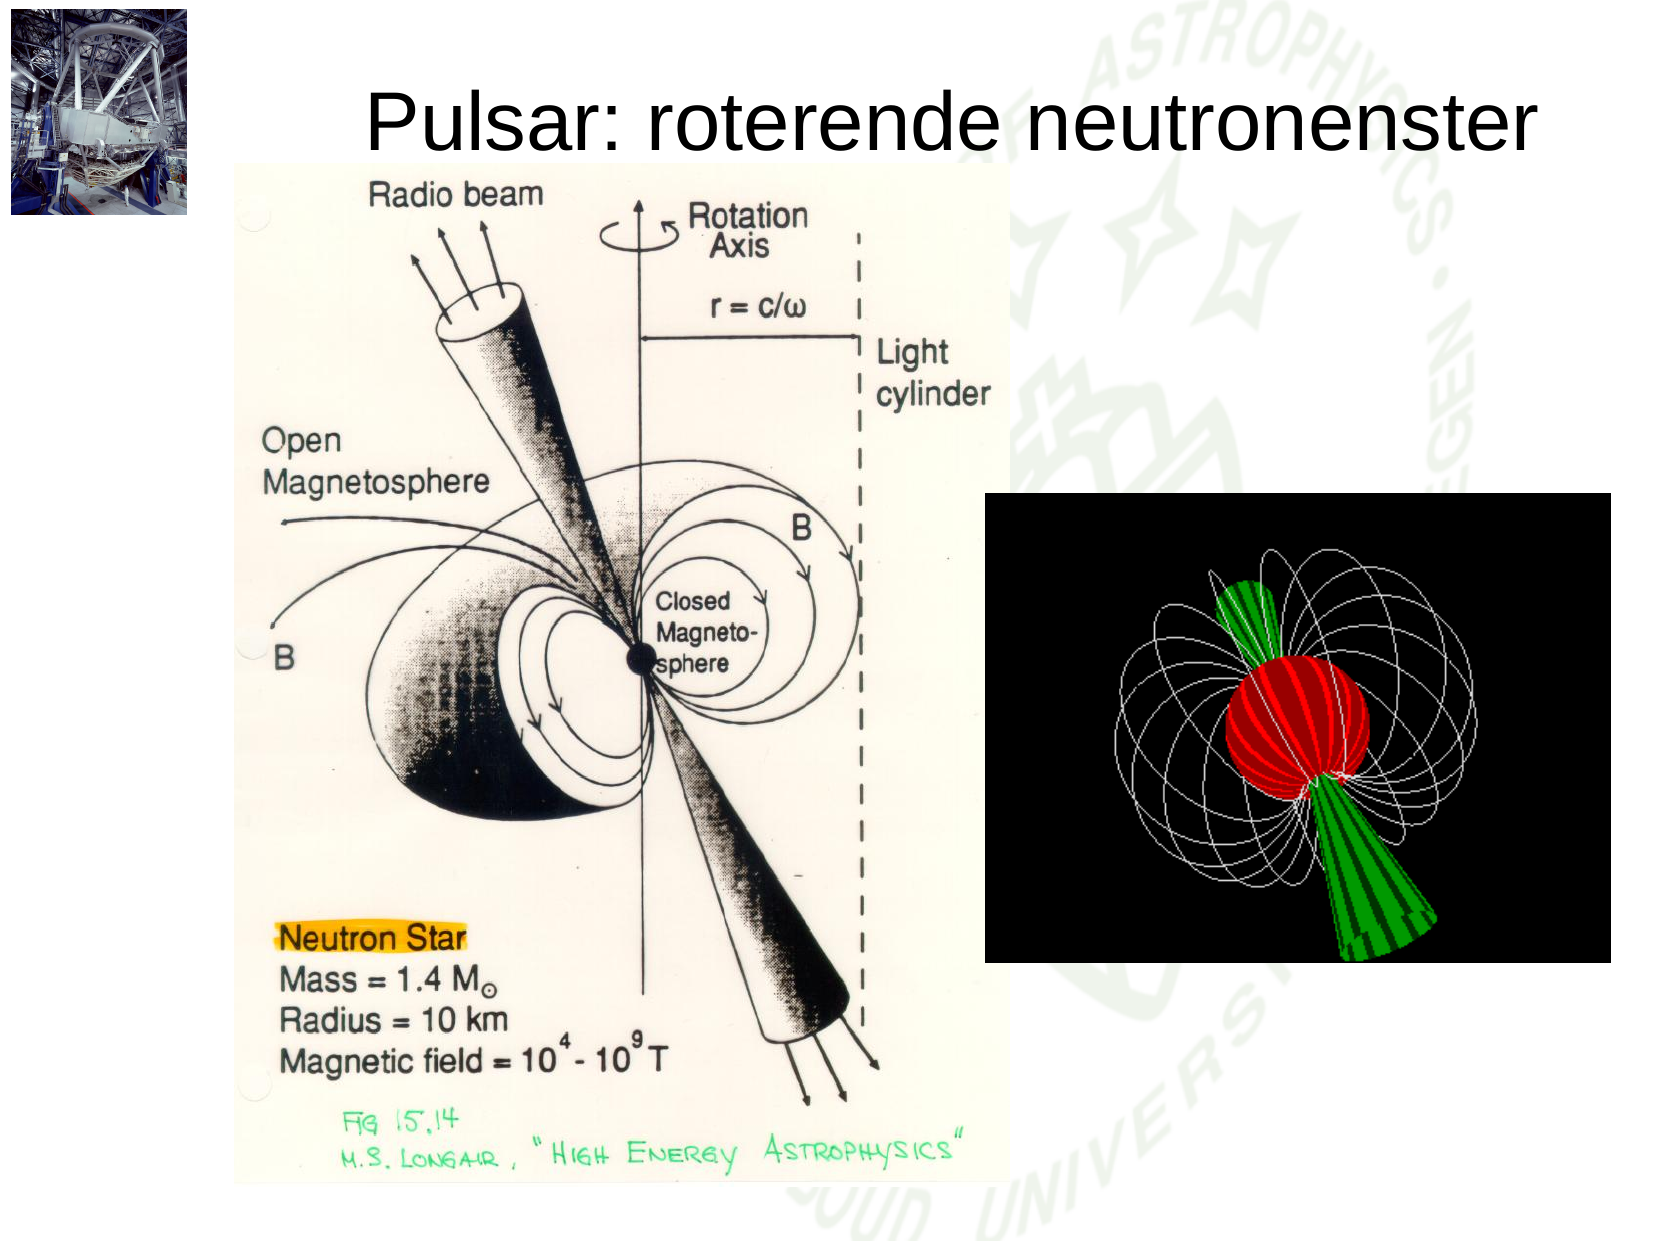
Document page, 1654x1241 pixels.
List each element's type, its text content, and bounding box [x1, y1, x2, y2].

picture [0, 0, 1654, 1241]
text_box Pulsar: roterende neutronenster [349, 67, 1556, 176]
